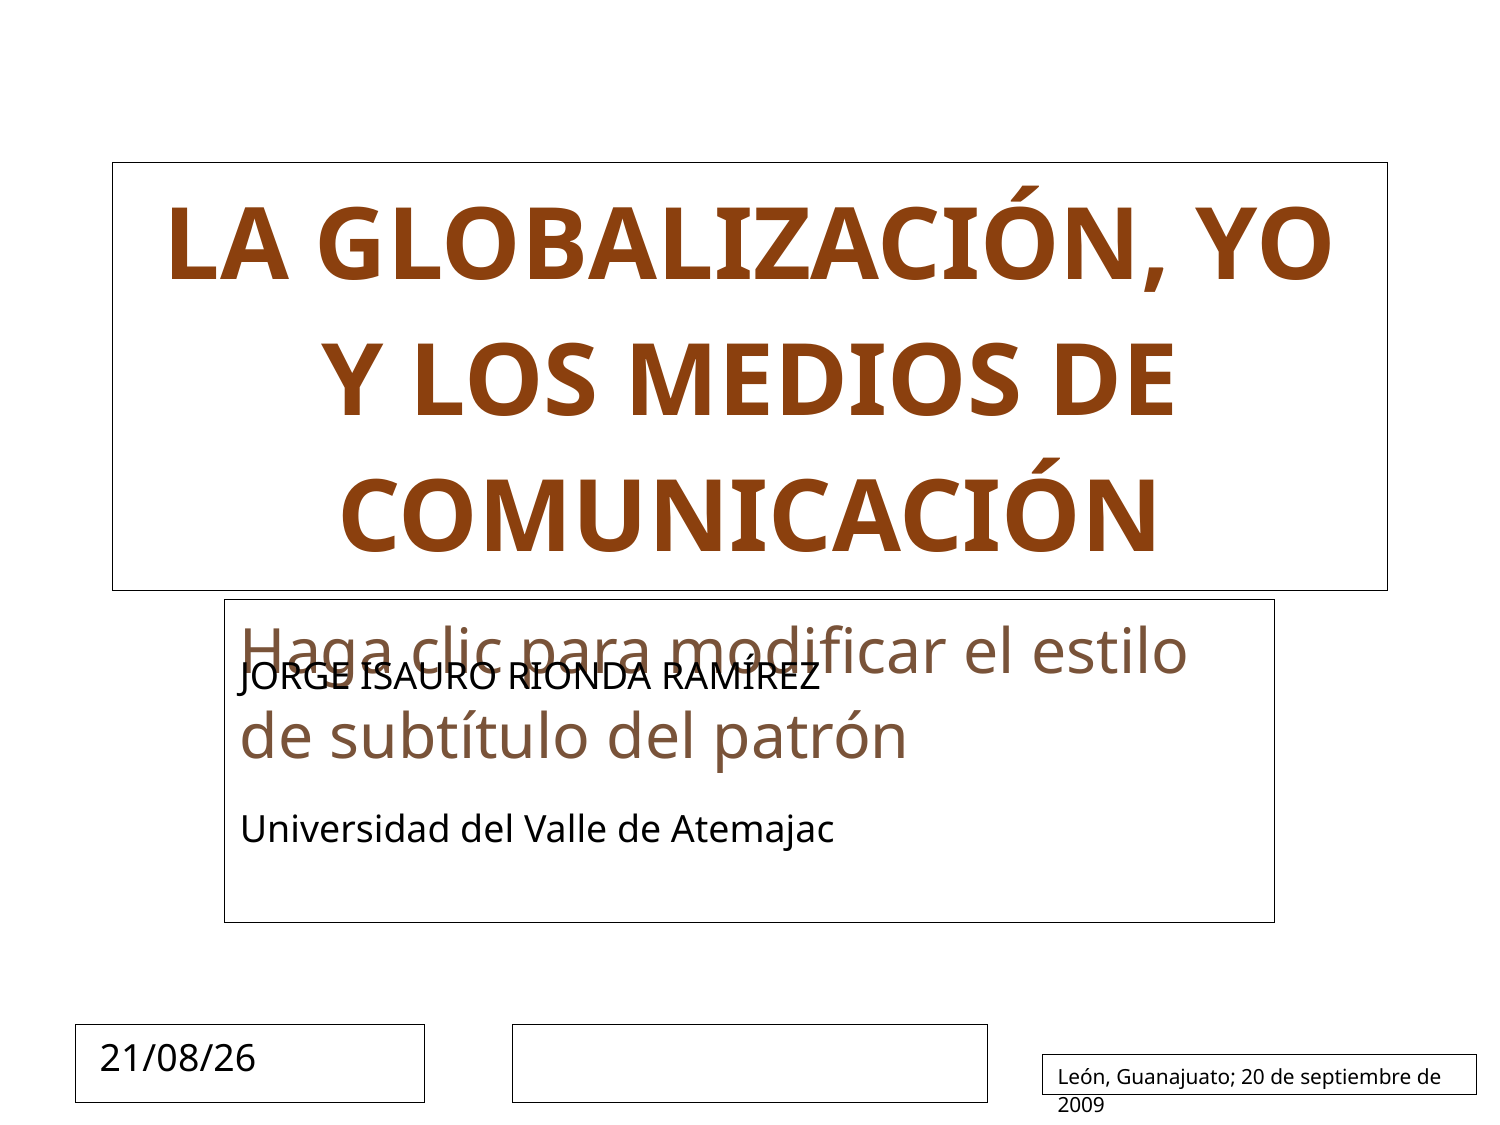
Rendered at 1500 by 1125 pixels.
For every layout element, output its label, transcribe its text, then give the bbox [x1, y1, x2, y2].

text_box JORGE ISAURO RIONDA RAMÍREZ Universidad del Valle de Atemajac [224, 599, 1275, 923]
title LA GLOBALIZACIÓN, YO Y LOS MEDIOS DE COMUNICACIÓN [112, 162, 1388, 591]
text_box León, Guanajuato; 20 de septiembre de 2009 [1042, 1054, 1477, 1095]
